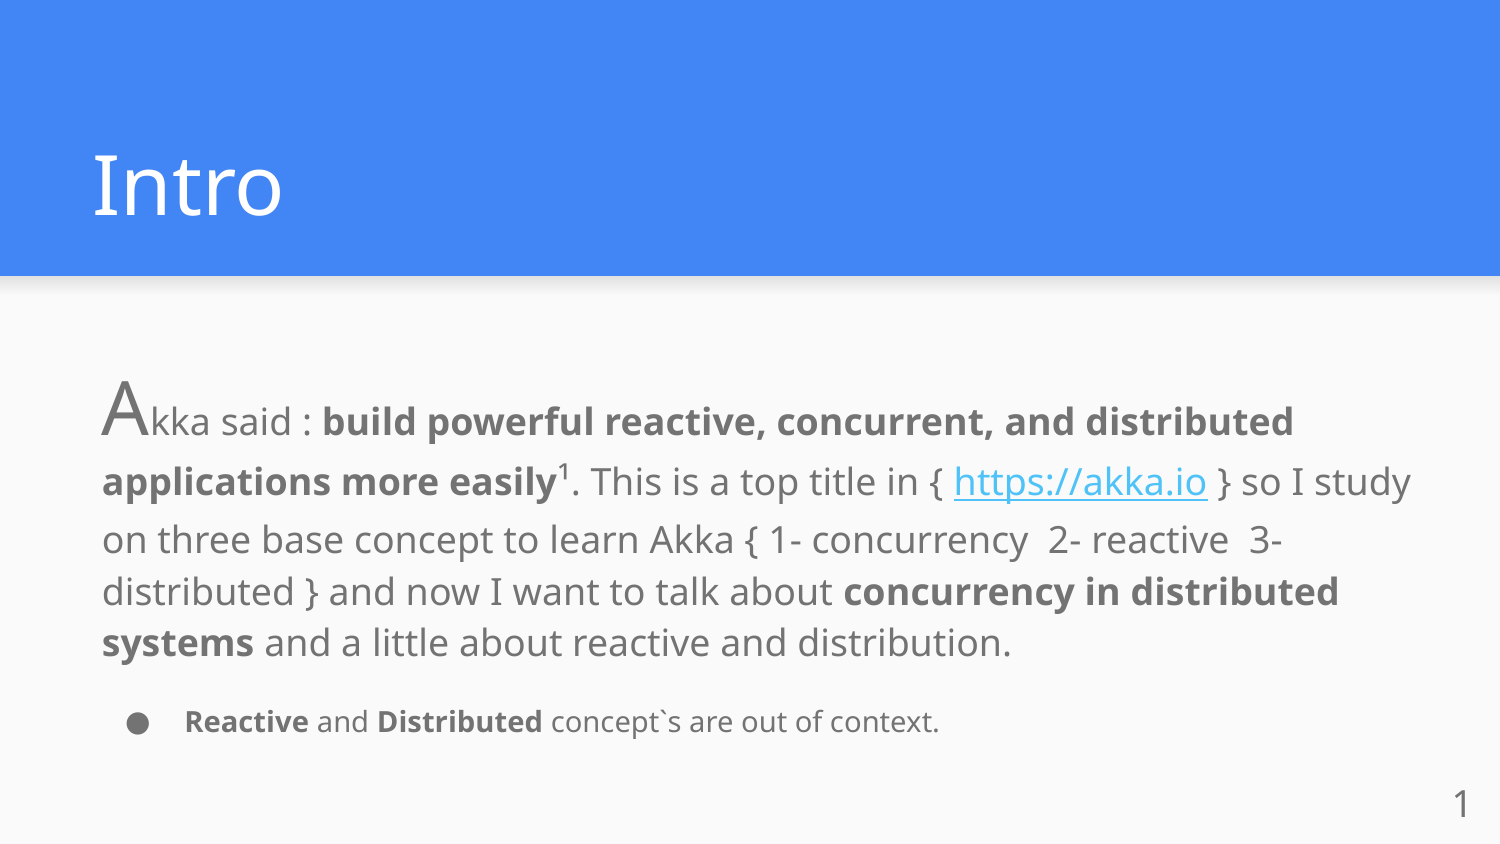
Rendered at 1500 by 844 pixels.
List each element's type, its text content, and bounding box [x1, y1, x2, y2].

slide_number 1 [1398, 770, 1489, 835]
list Akka said : build powerful reactive, concurrent, and distributed applications more easily¹. This is a top title in { https://akka.io } so I study on three base concept to learn Akka { 1- concurrency 2- reactive 3- distributed } and now I want to talk about concurrency in distributed systems and a little about reactive and distribution. Reactive and Distributed concept`s are out of context. [86, 332, 1436, 777]
title Intro [77, 121, 1427, 248]
